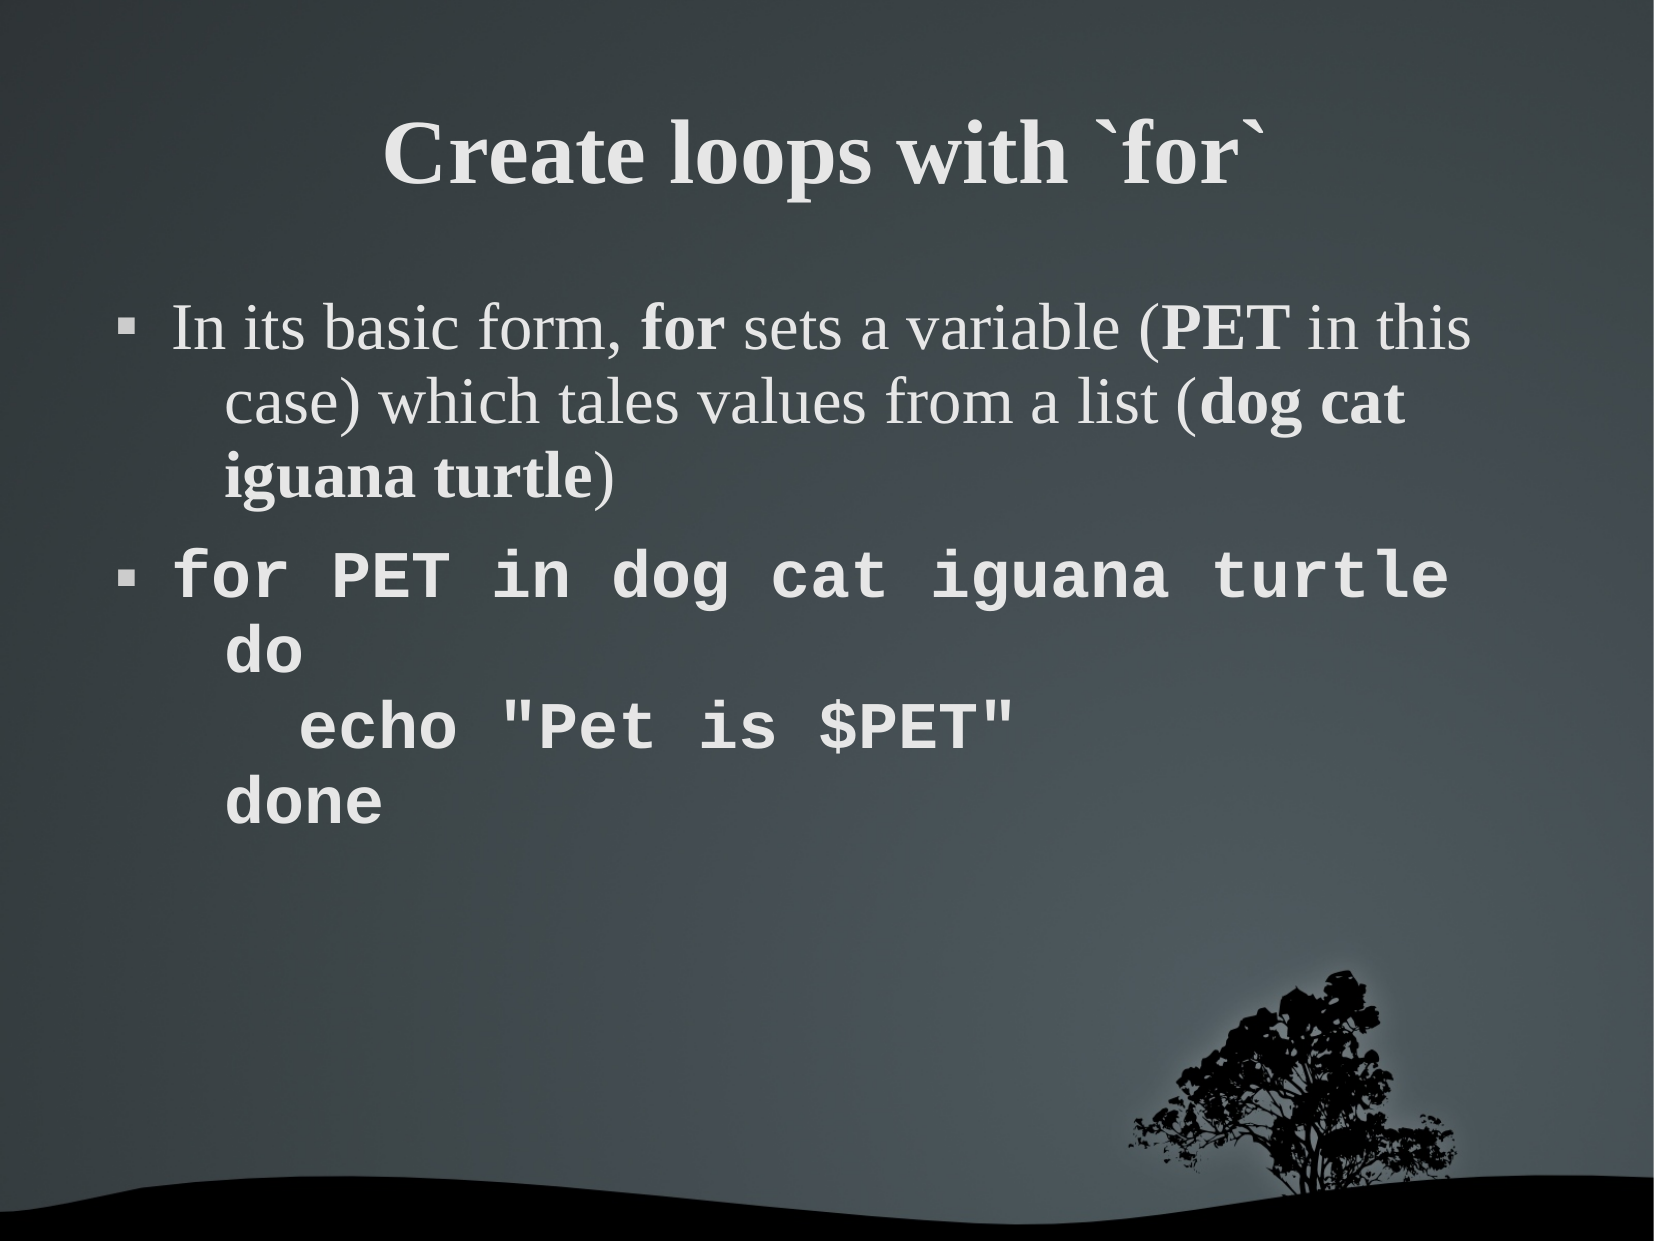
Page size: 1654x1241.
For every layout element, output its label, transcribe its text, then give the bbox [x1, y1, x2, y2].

picture [0, 0, 1654, 1241]
list In its basic form, for sets a variable (PET in this case) which tales values from a list (dog cat iguana turtle) for PET in dog cat iguana turtle do echo "Pet is $PET" done [82, 290, 1571, 1109]
title Create loops with `for` [82, 49, 1571, 257]
